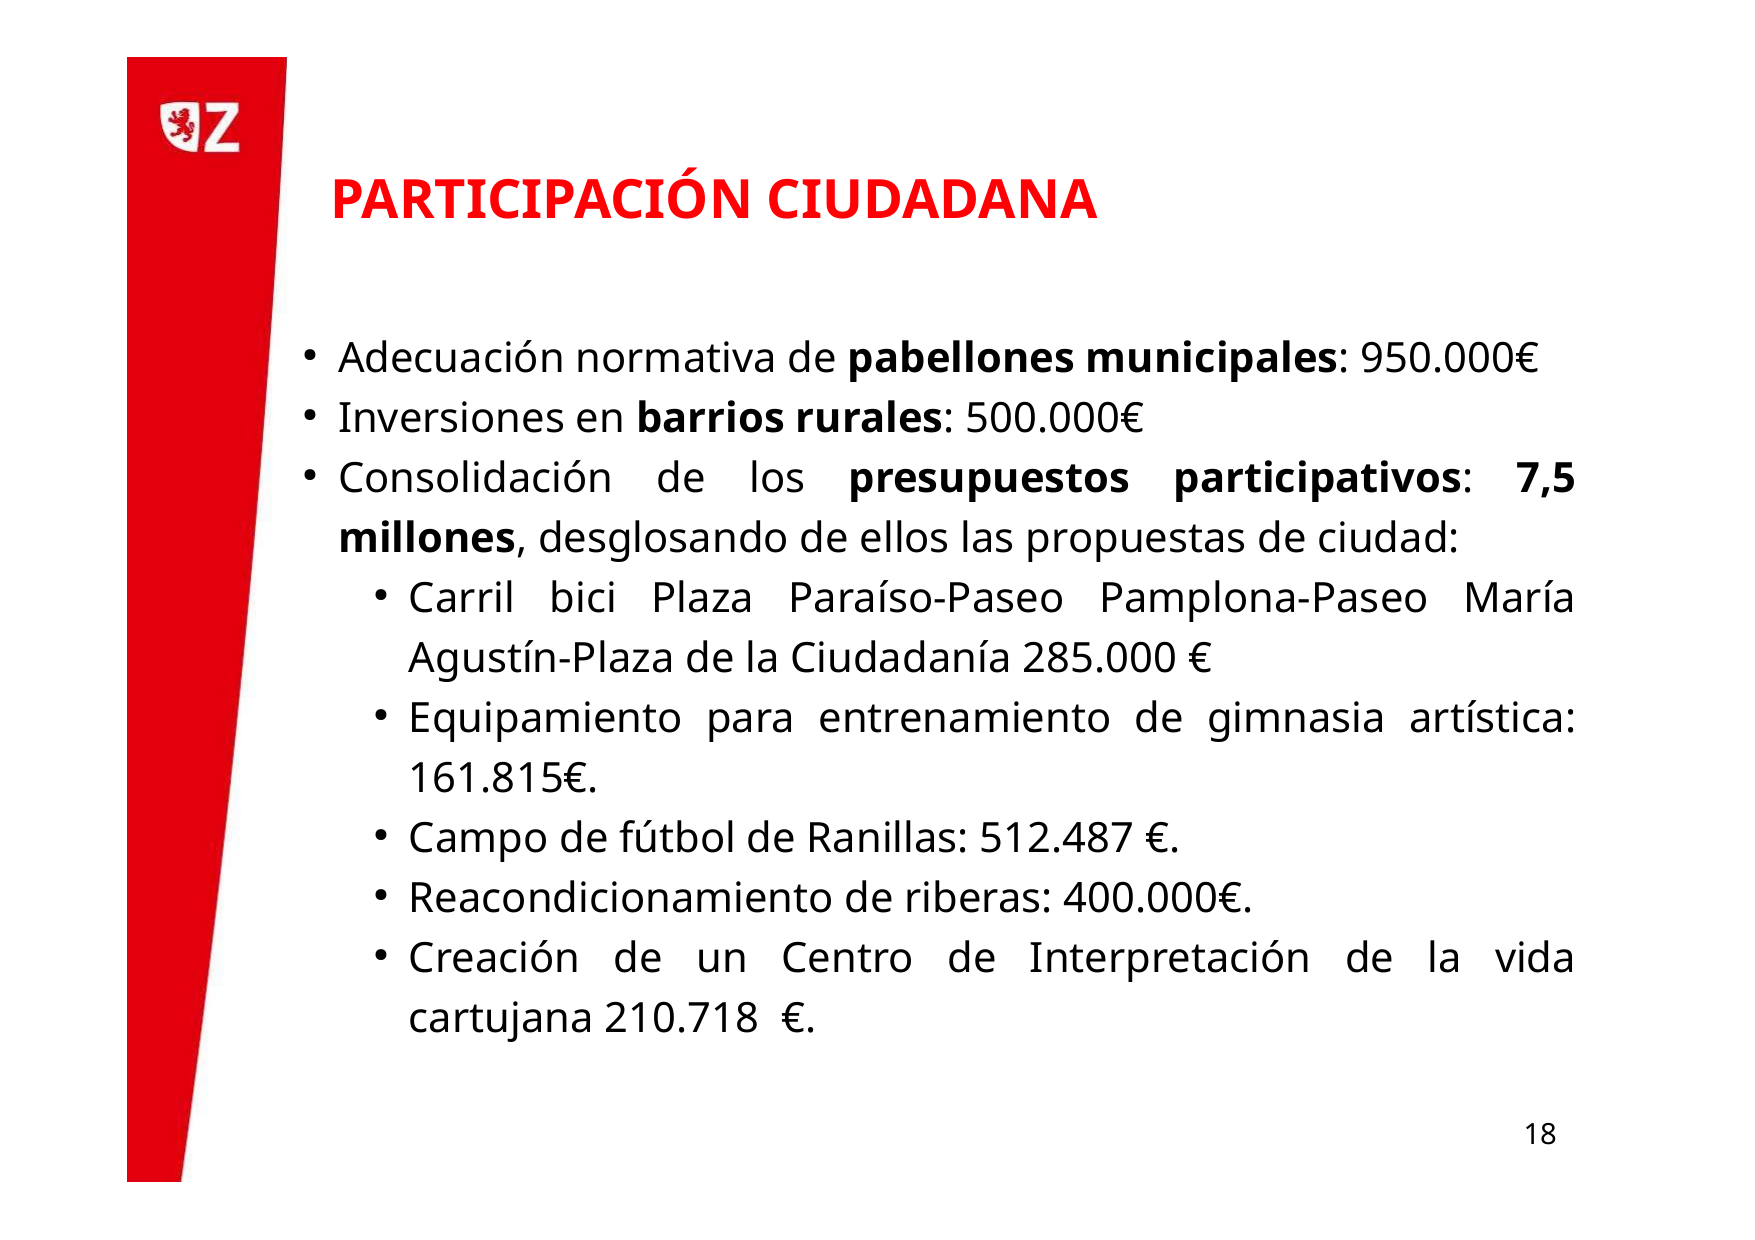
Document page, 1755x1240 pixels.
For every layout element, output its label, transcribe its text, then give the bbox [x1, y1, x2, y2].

text_box PARTICIPACIÓN CIUDADANA [330, 162, 1527, 318]
picture [127, 57, 288, 1182]
text_box Adecuación normativa de pabellones municipales: 950.000€ Inversiones en barrios rurales: 500.000€ Consolidación de los presupuestos participativos: 7,5 millones, desglosando de ellos las propuestas de ciudad: Carril bici Plaza Paraíso-Paseo Pamplona-Paseo María Agustín-Plaza de la Ciudadanía 285.000 € Equipamiento para entrenamiento de gimnasia artística: 161.815€. Campo de fútbol de Ranillas: 512.487 €. Reacondicionamiento de riberas: 400.000€. Creación de un Centro de Interpretación de la vida cartujana 210.718 €. [302, 318, 1577, 1072]
text_box <número> [1523, 1112, 1617, 1151]
